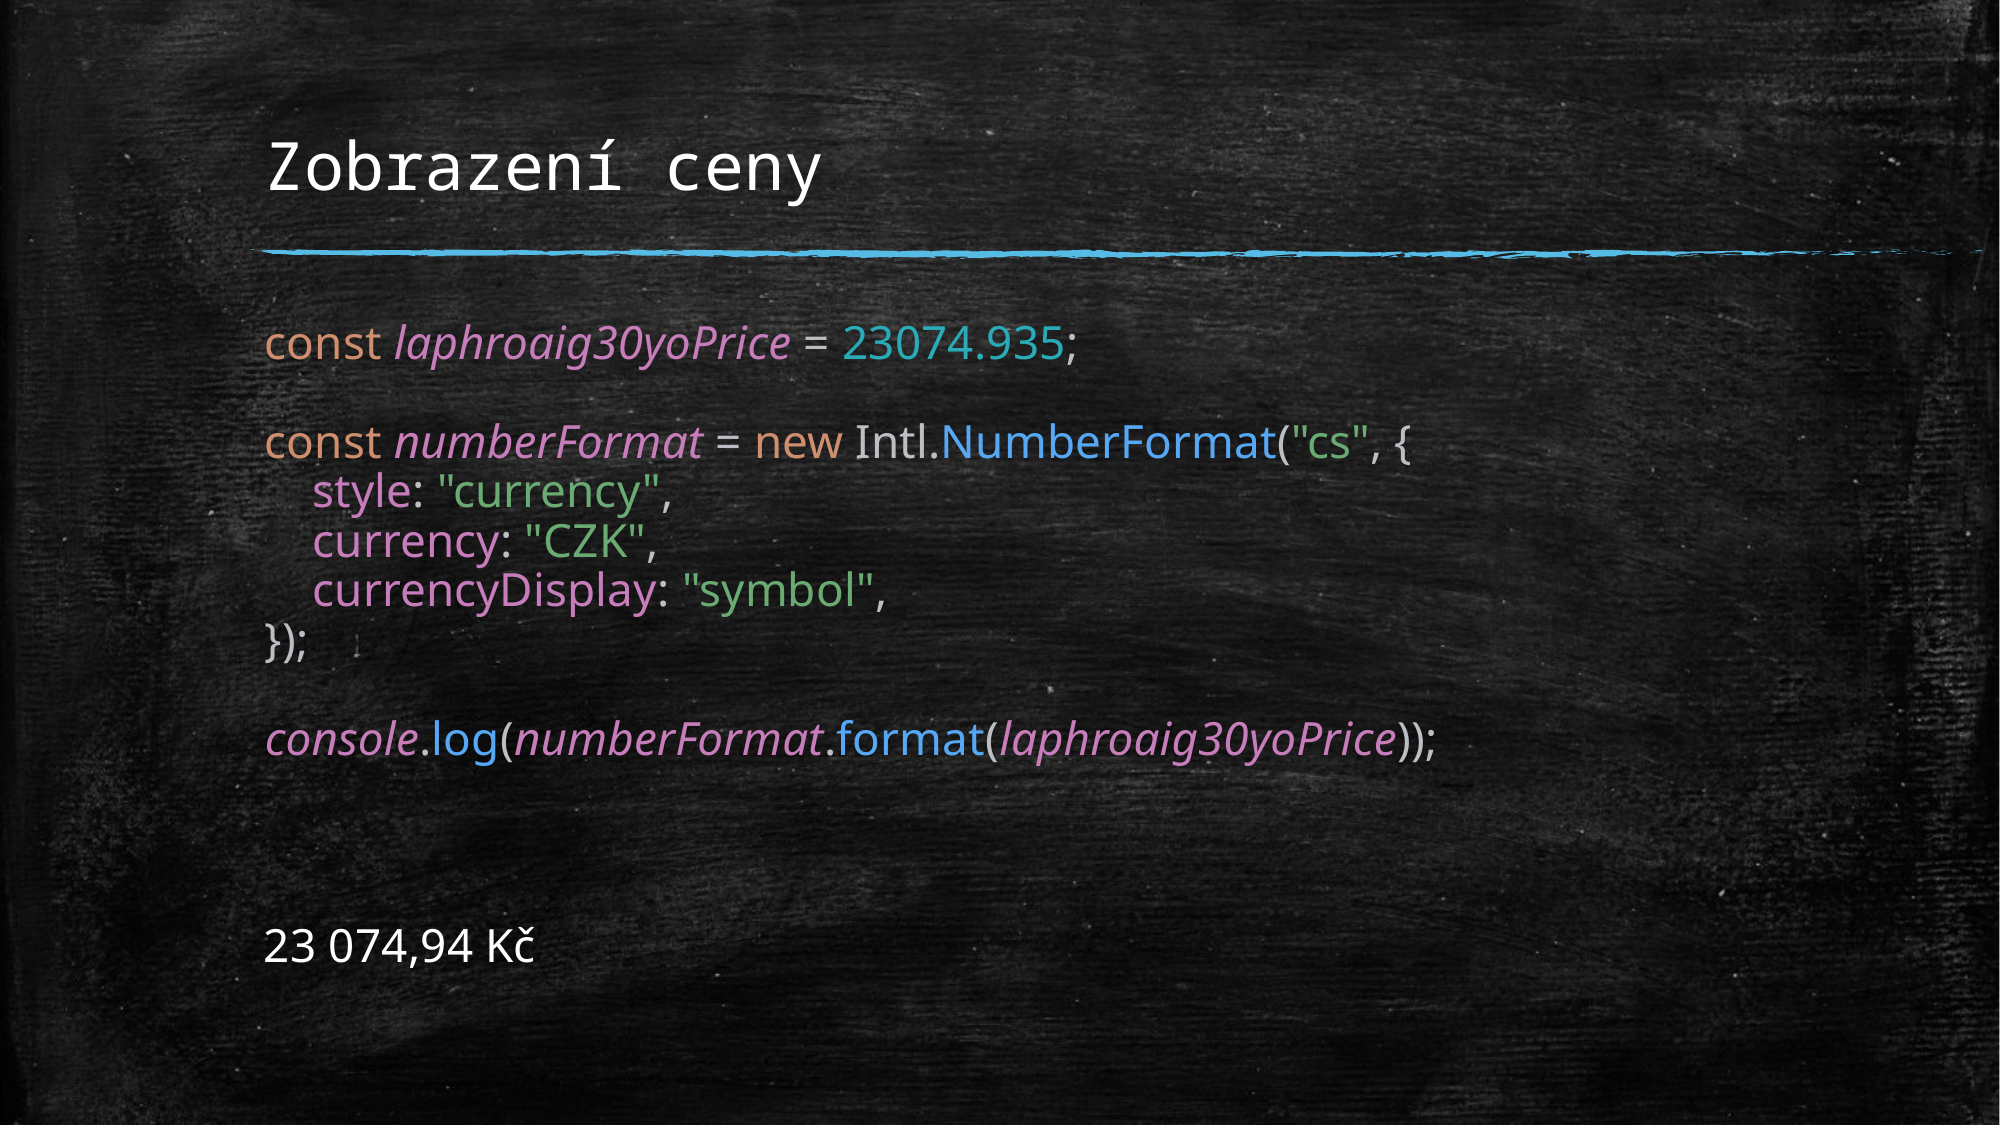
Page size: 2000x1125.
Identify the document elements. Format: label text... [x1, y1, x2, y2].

list const laphroaig30yoPrice = 23074.935; const numberFormat = new Intl.NumberFormat("cs", { style: "currency", currency: "CZK", currencyDisplay: "symbol", }); console.log(numberFormat.format(laphroaig30yoPrice)); [249, 312, 1750, 913]
picture [0, 0, 2000, 1125]
list 23 074,94 Kč [248, 915, 1749, 1066]
title Zobrazení ceny [249, 45, 1750, 213]
